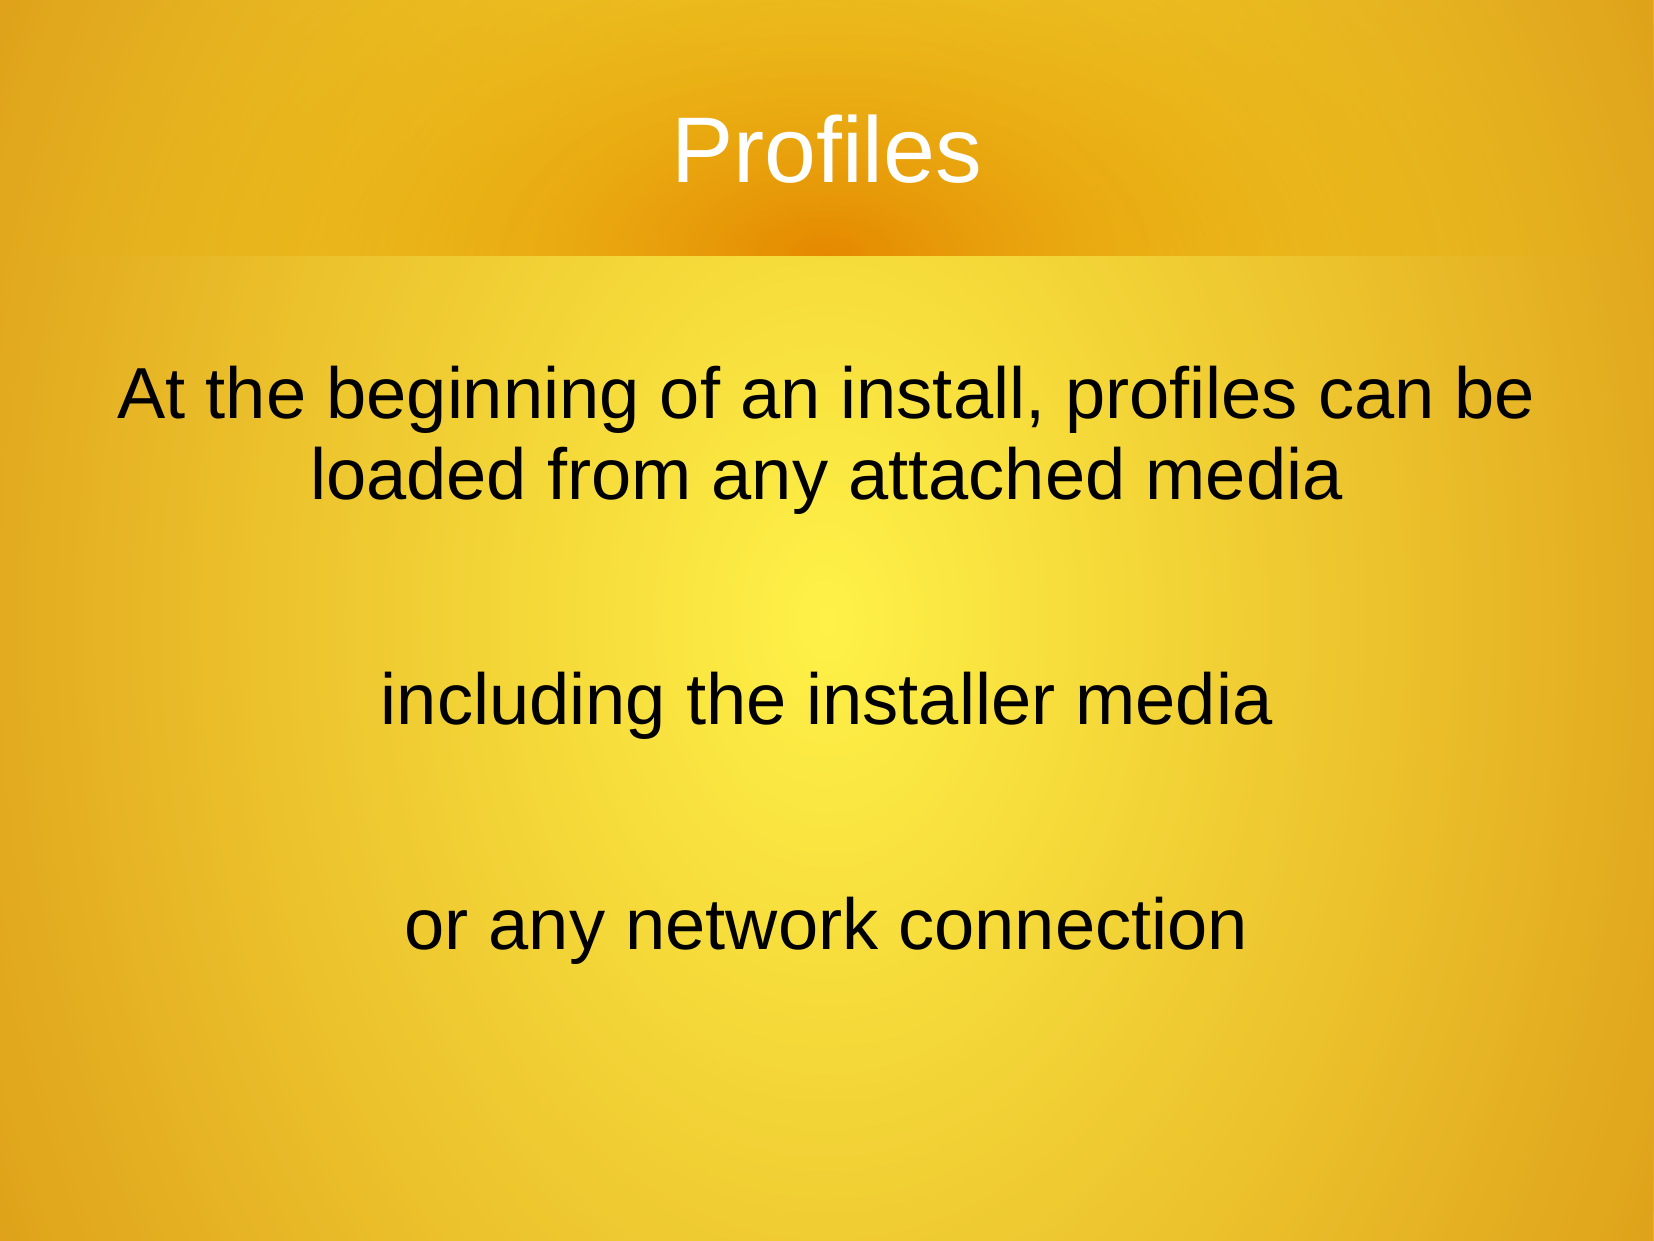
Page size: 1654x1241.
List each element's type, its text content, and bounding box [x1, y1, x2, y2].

list At the beginning of an install, profiles can be loaded from any attached media including the installer media or any network connection [82, 299, 1571, 1019]
title Profiles [82, 47, 1571, 252]
